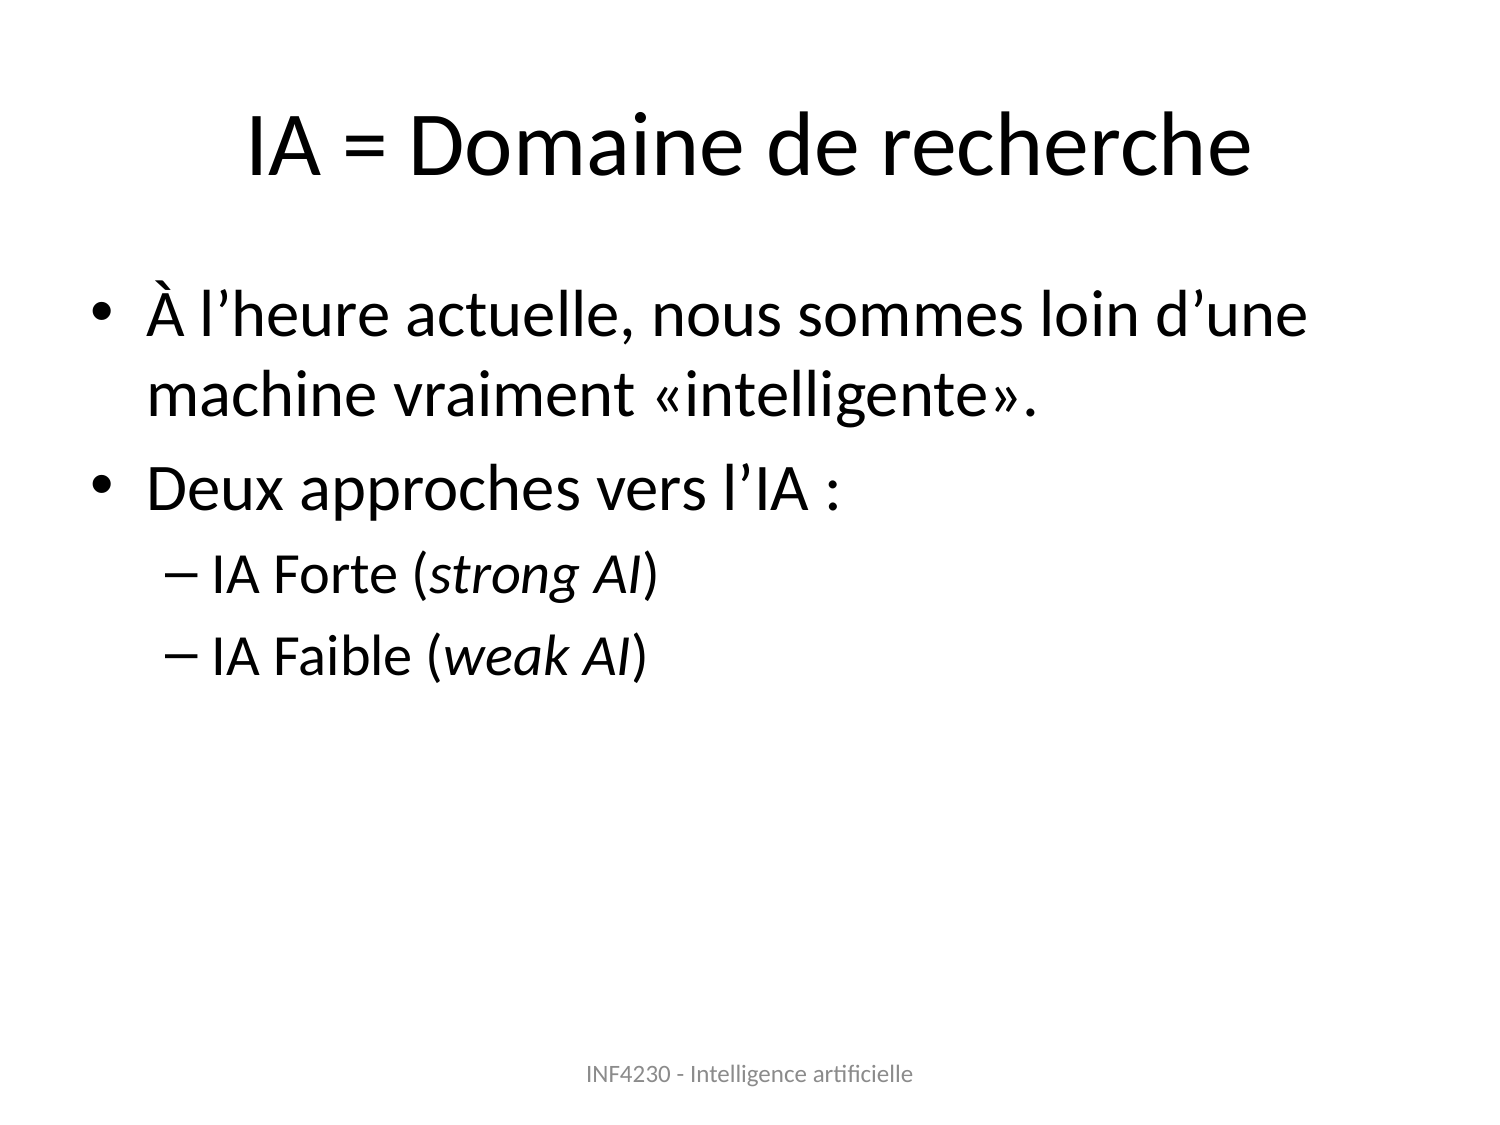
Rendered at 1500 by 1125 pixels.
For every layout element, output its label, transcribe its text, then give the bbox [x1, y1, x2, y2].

list À l’heure actuelle, nous sommes loin d’une machine vraiment «intelligente». Deux approches vers l’IA : IA Forte (strong AI) IA Faible (weak AI) [75, 262, 1425, 1005]
footer INF4230 - Intelligence artificielle [512, 1042, 988, 1103]
title IA = Domaine de recherche [75, 45, 1425, 233]
